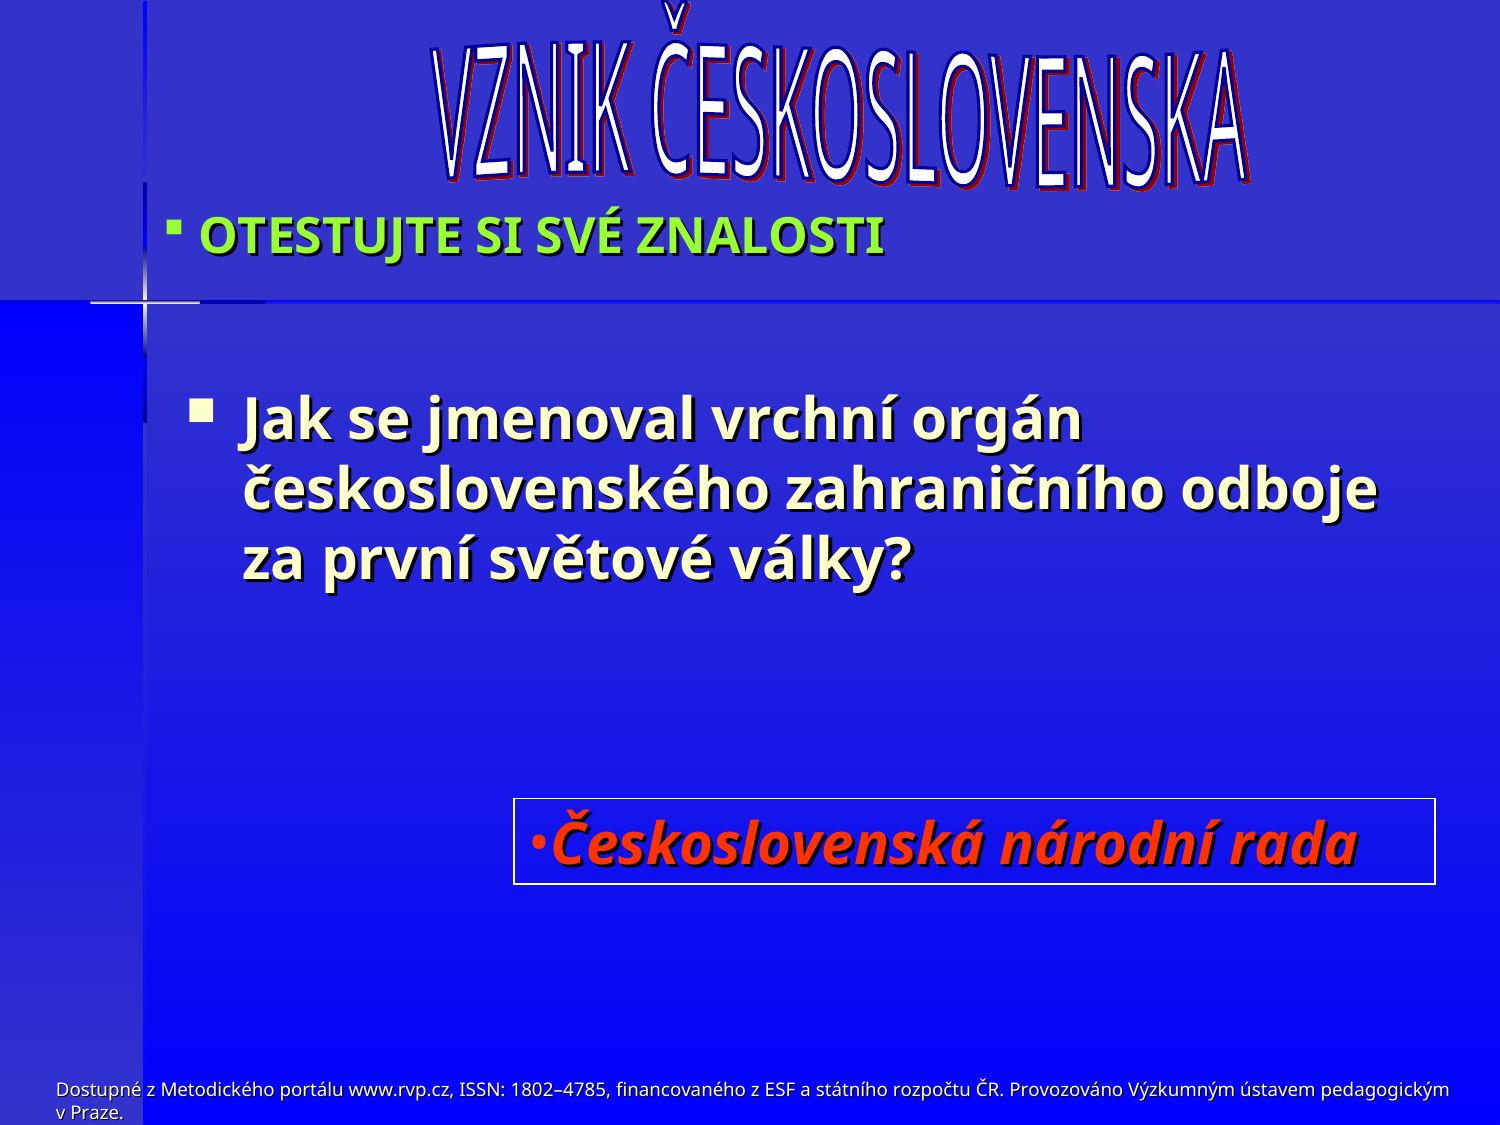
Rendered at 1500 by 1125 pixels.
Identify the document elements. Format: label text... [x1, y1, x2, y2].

text_box VZNIK ČESKOSLOVENSKA [430, 46, 473, 179]
text_box VZNIK ČESKOSLOVENSKA [566, 42, 585, 173]
text_box VZNIK ČESKOSLOVENSKA [1075, 56, 1115, 187]
text_box VZNIK ČESKOSLOVENSKA [907, 51, 936, 183]
text_box VZNIK ČESKOSLOVENSKA [733, 44, 765, 178]
text_box VZNIK ČESKOSLOVENSKA [518, 42, 558, 174]
text_box VZNIK ČESKOSLOVENSKA [1037, 56, 1065, 187]
text_box VZNIK ČESKOSLOVENSKA [698, 44, 727, 176]
text_box VZNIK ČESKOSLOVENSKA [652, 41, 690, 176]
text_box VZNIK ČESKOSLOVENSKA [813, 47, 860, 182]
text_box VZNIK ČESKOSLOVENSKA [940, 52, 986, 186]
text_box VZNIK ČESKOSLOVENSKA [1166, 50, 1247, 185]
text_box Dostupné z Metodického portálu www.rvp.cz, ISSN: 1802–4785, financovaného z ESF a státního rozpočtu ČR. Provozováno Výzkumným ústavem pedagogickým v Praze. [41, 1070, 1471, 1125]
text_box VZNIK ČESKOSLOVENSKA [866, 49, 898, 183]
list Jak se jmenoval vrchní orgán československého zahraničního odboje za první světové války? [171, 373, 1396, 623]
text_box OTESTUJTE SI SVÉ ZNALOSTI [147, 196, 987, 272]
text_box Československá národní rada [513, 798, 1436, 885]
text_box VZNIK ČESKOSLOVENSKA [989, 55, 1031, 186]
text_box VZNIK ČESKOSLOVENSKA [594, 41, 631, 173]
text_box VZNIK ČESKOSLOVENSKA [474, 44, 509, 177]
text_box VZNIK ČESKOSLOVENSKA [774, 46, 811, 179]
text_box VZNIK ČESKOSLOVENSKA [1125, 54, 1157, 188]
text_box VZNIK ČESKOSLOVENSKA [662, 0, 687, 31]
